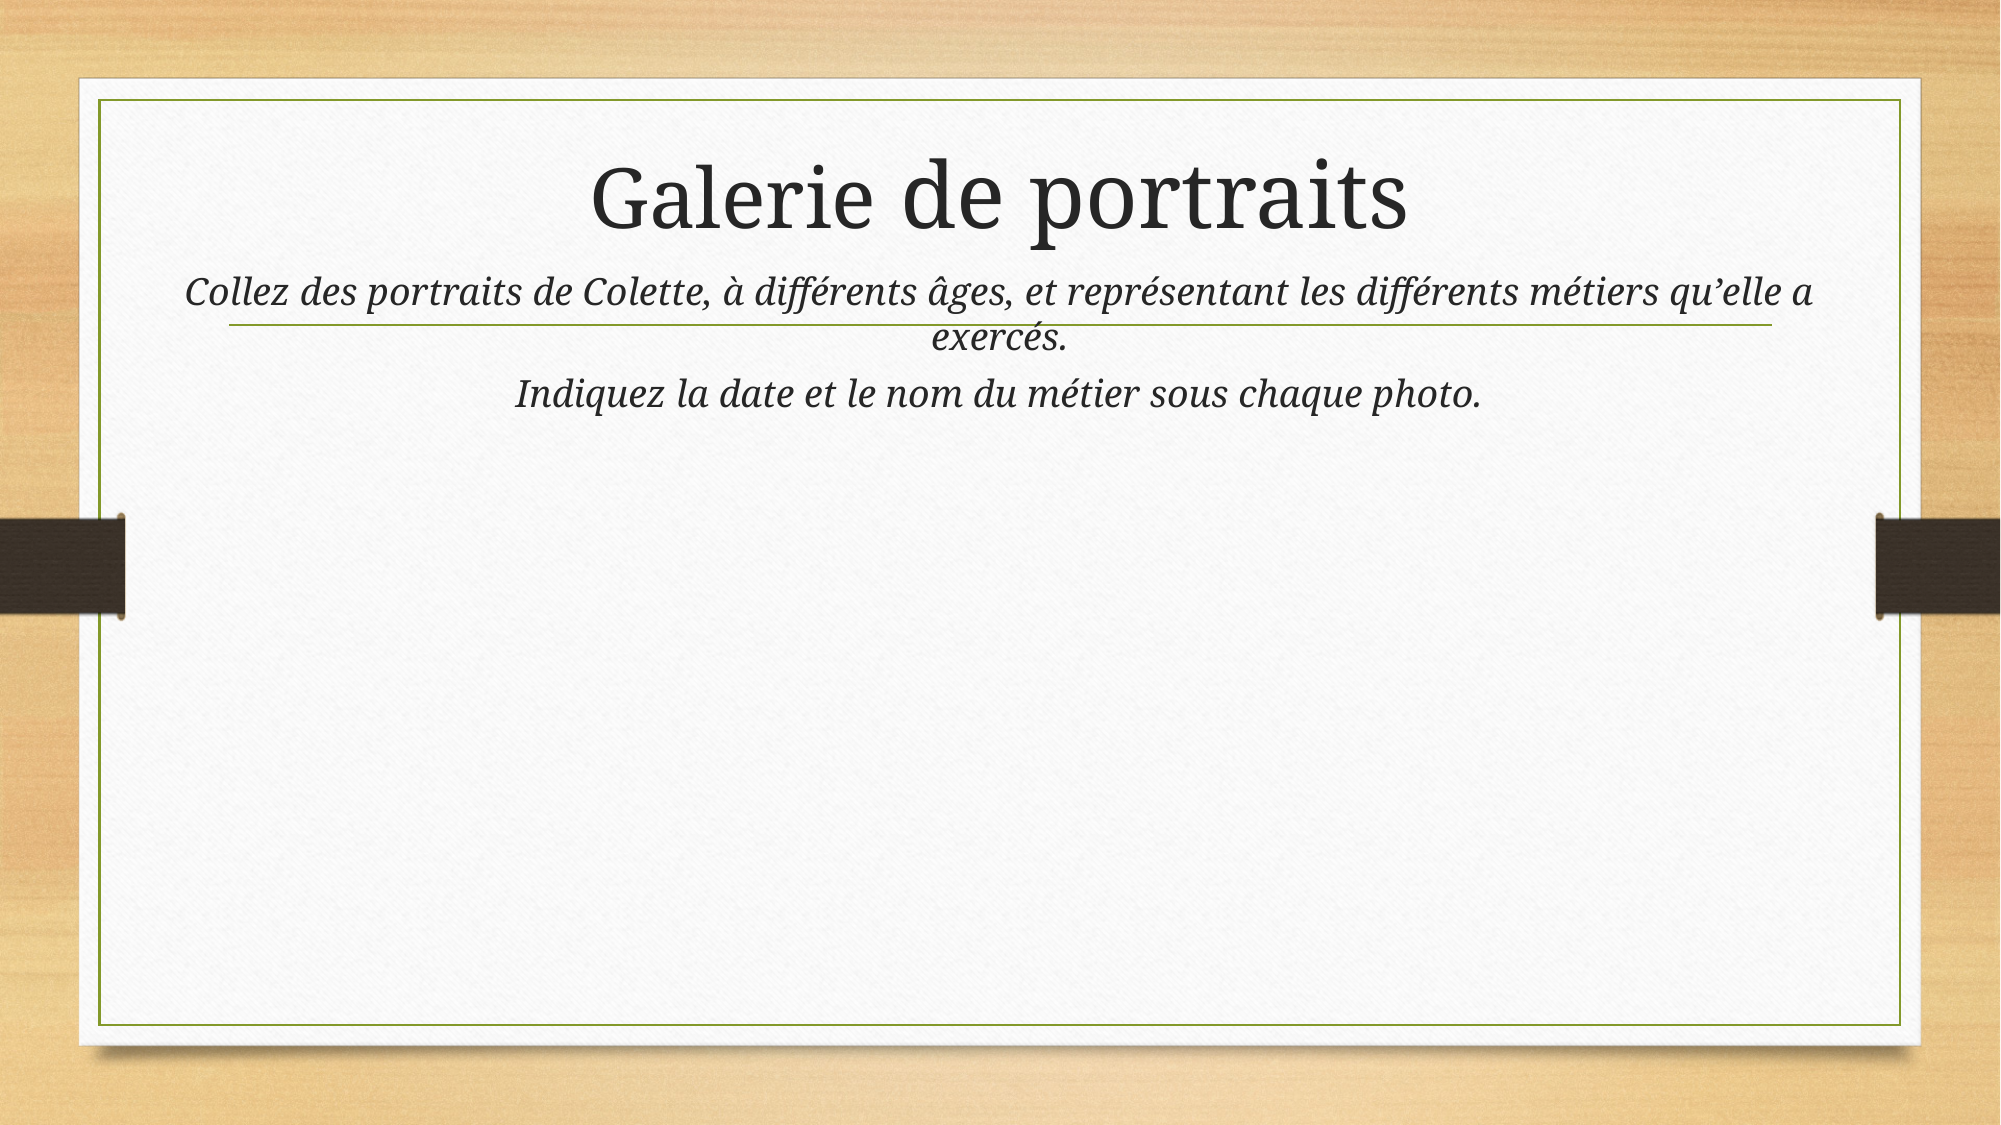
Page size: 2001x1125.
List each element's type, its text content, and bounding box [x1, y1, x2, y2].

text_box Galerie de portraits [212, 86, 1788, 260]
text_box Collez des portraits de Colette, à différents âges, et représentant les différents métiers qu’elle a exercés. Indiquez la date et le nom du métier sous chaque photo. [99, 260, 1900, 334]
